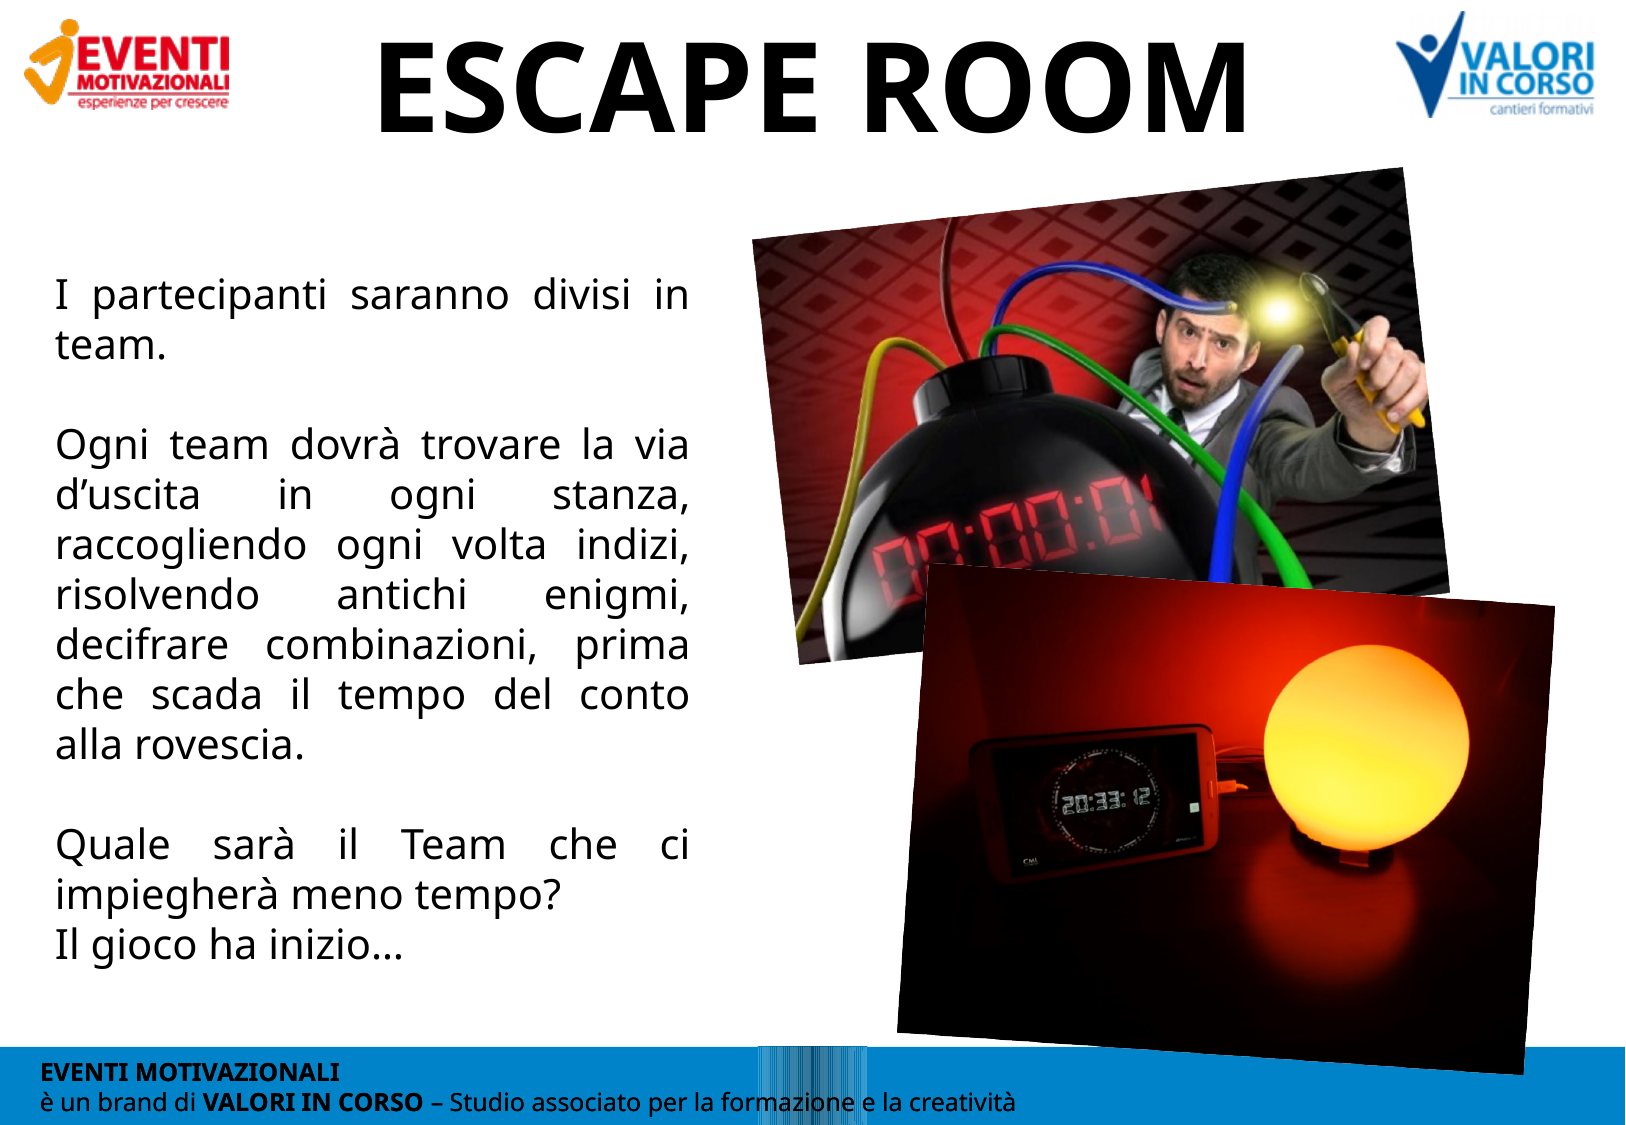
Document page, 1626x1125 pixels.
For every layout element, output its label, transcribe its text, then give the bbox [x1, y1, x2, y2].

text_box I partecipanti saranno divisi in team. Ogni team dovrà trovare la via d’uscita in ogni stanza, raccogliendo ogni volta indizi, risolvendo antichi enigmi, decifrare combinazioni, prima che scada il tempo del conto alla rovescia. Quale sarà il Team che ci impiegherà meno tempo? Il gioco ha inizio… [40, 232, 706, 976]
text_box EVENTI MOTIVAZIONALI è un brand di VALORI IN CORSO – Studio associato per la formazione e la creatività [24, 1048, 1132, 1125]
picture [24, 19, 229, 110]
text_box ESCAPE ROOM [355, 0, 1272, 165]
picture [1367, 11, 1625, 118]
picture [751, 166, 1555, 1074]
